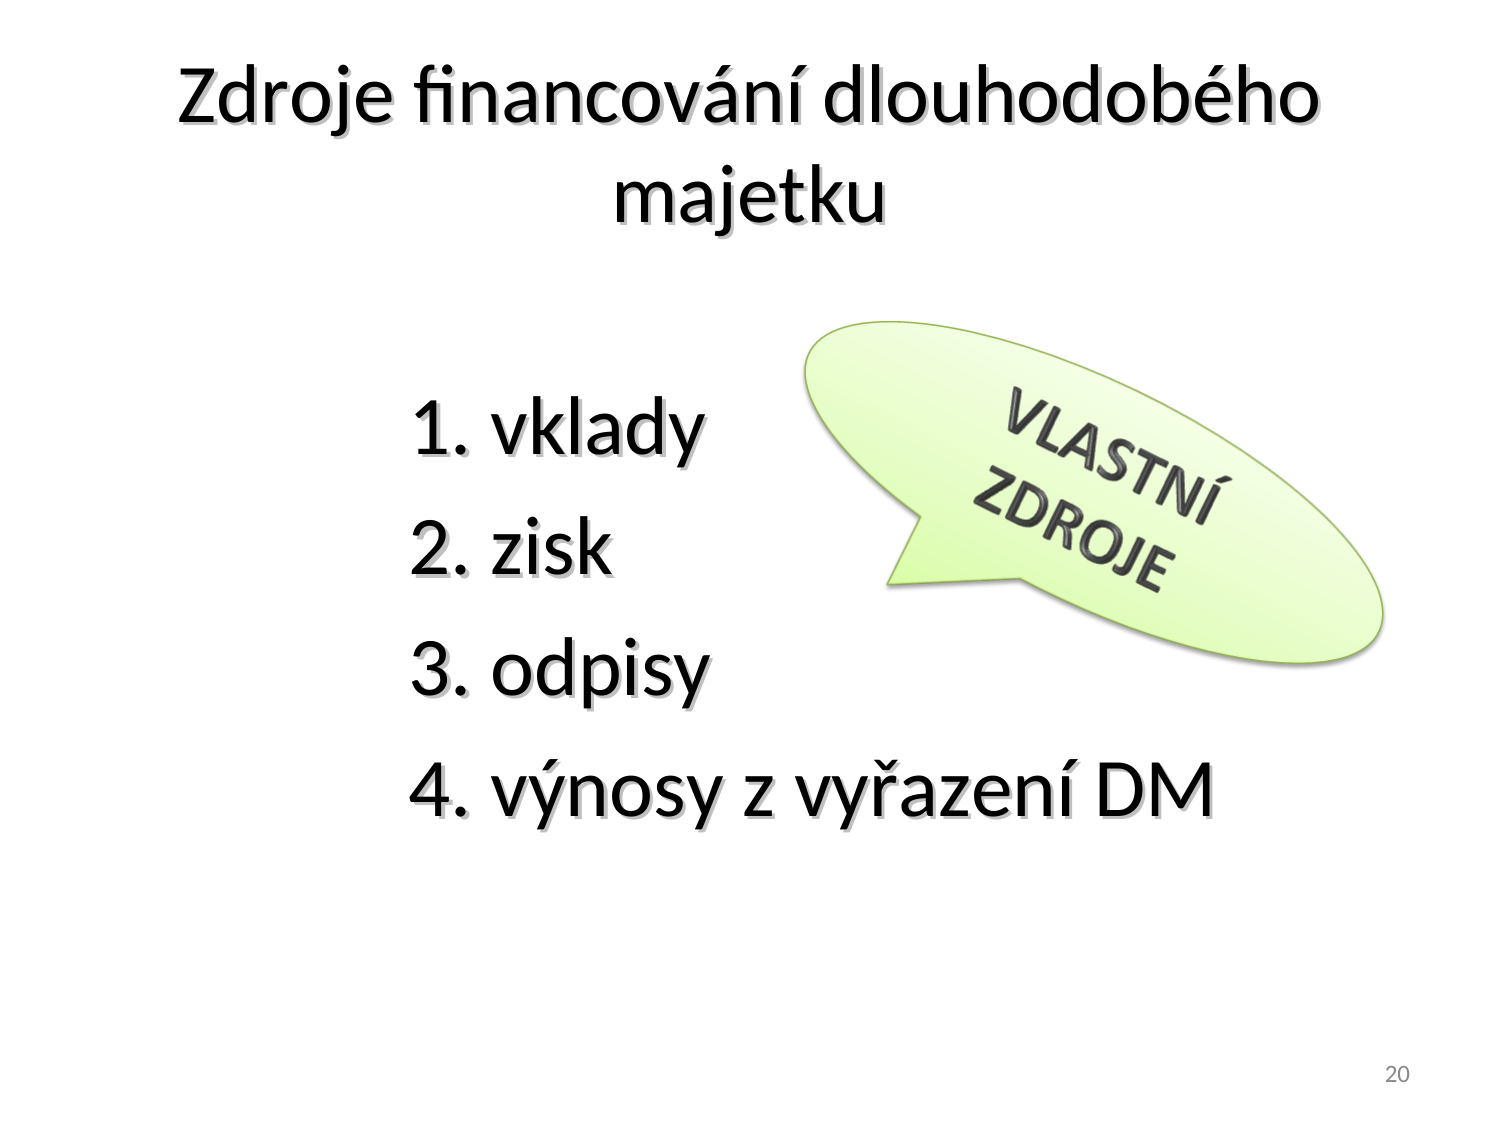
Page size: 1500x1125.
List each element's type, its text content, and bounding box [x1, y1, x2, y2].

text_box <číslo> [1074, 1042, 1426, 1103]
picture [796, 316, 1391, 676]
title Zdroje financování dlouhodobého majetku [75, 31, 1426, 247]
list 1. vklady 2. zisk 3. odpisy 4. výnosy z vyřazení DM [75, 262, 1426, 1006]
